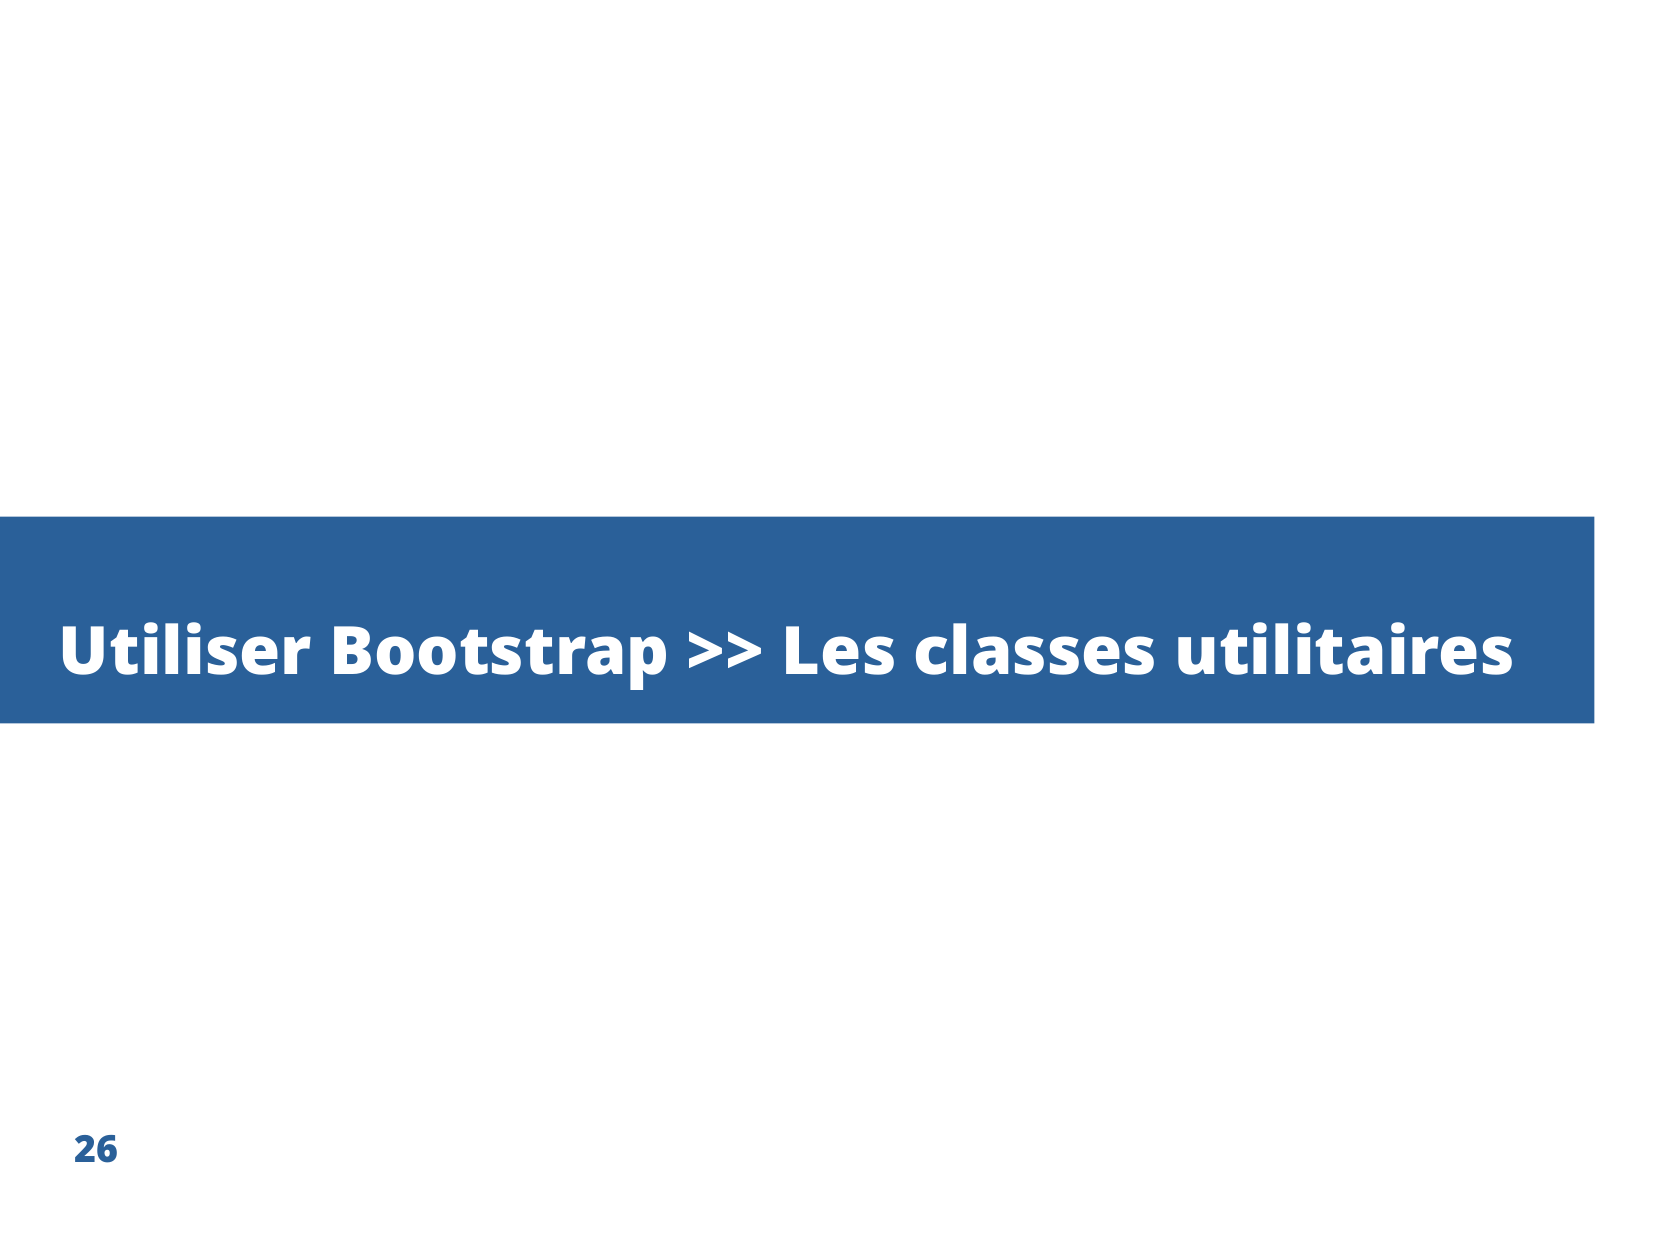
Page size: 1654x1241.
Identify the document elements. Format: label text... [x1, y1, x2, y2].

title Utiliser Bootstrap >> Les classes utilitaires [59, 546, 1595, 694]
